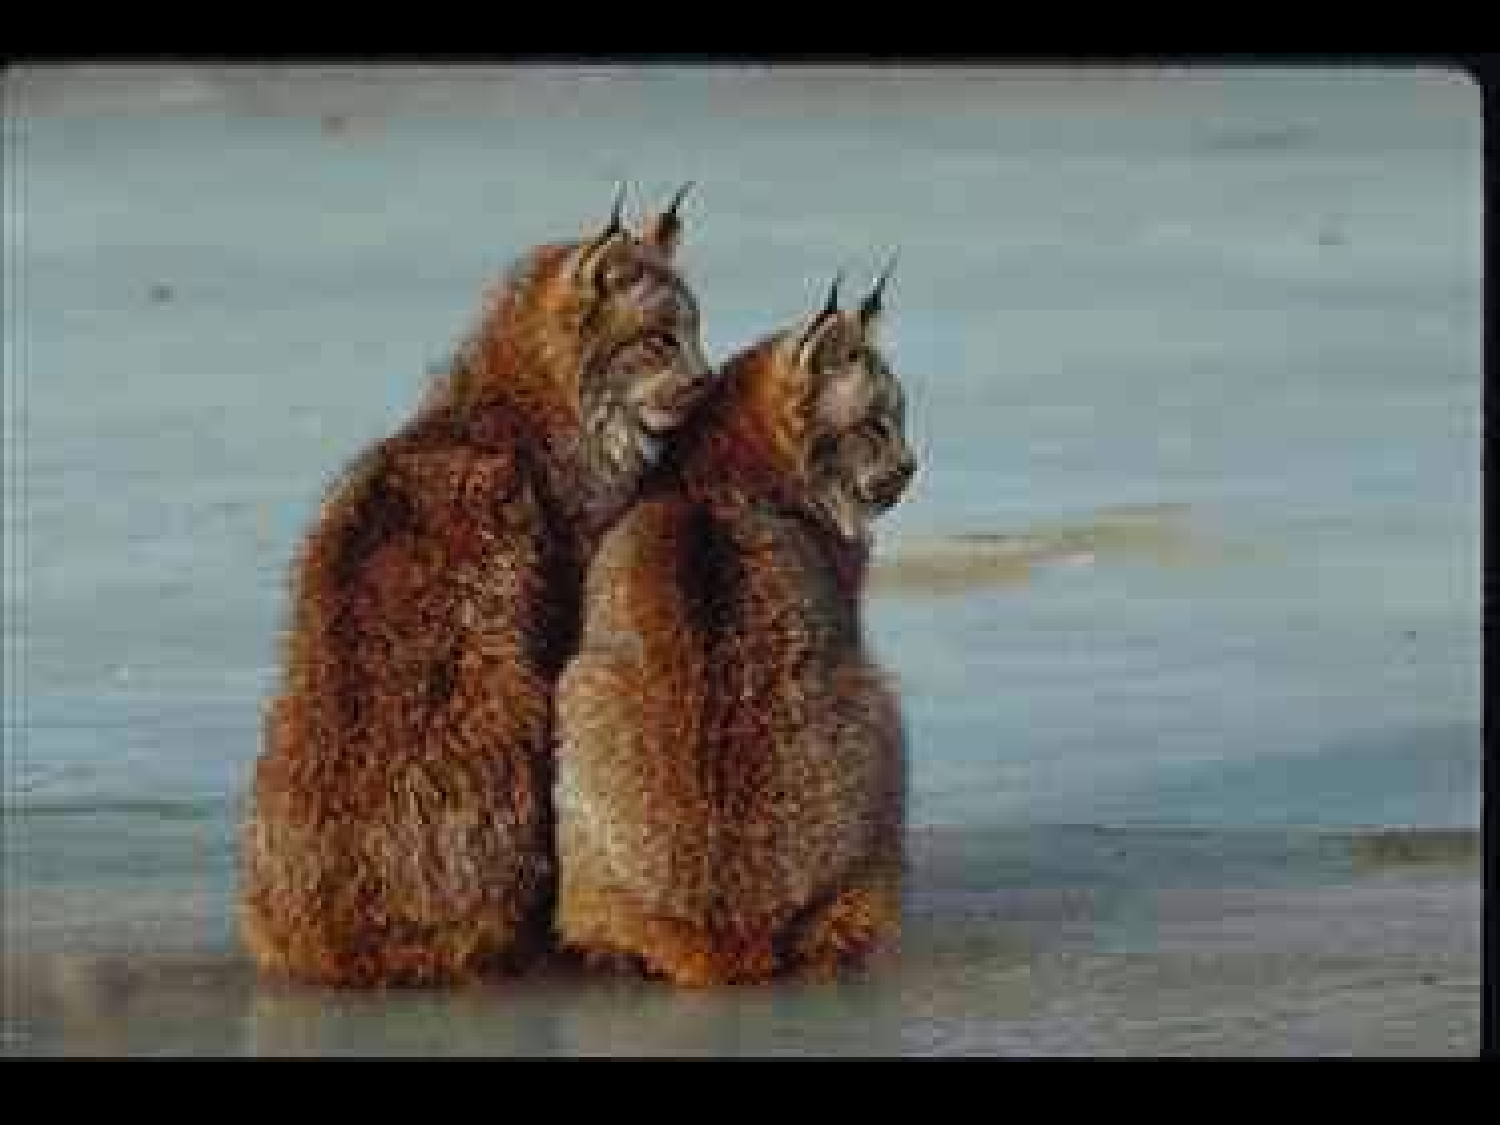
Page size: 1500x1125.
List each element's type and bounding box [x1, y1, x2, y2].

picture [0, 53, 1500, 1062]
